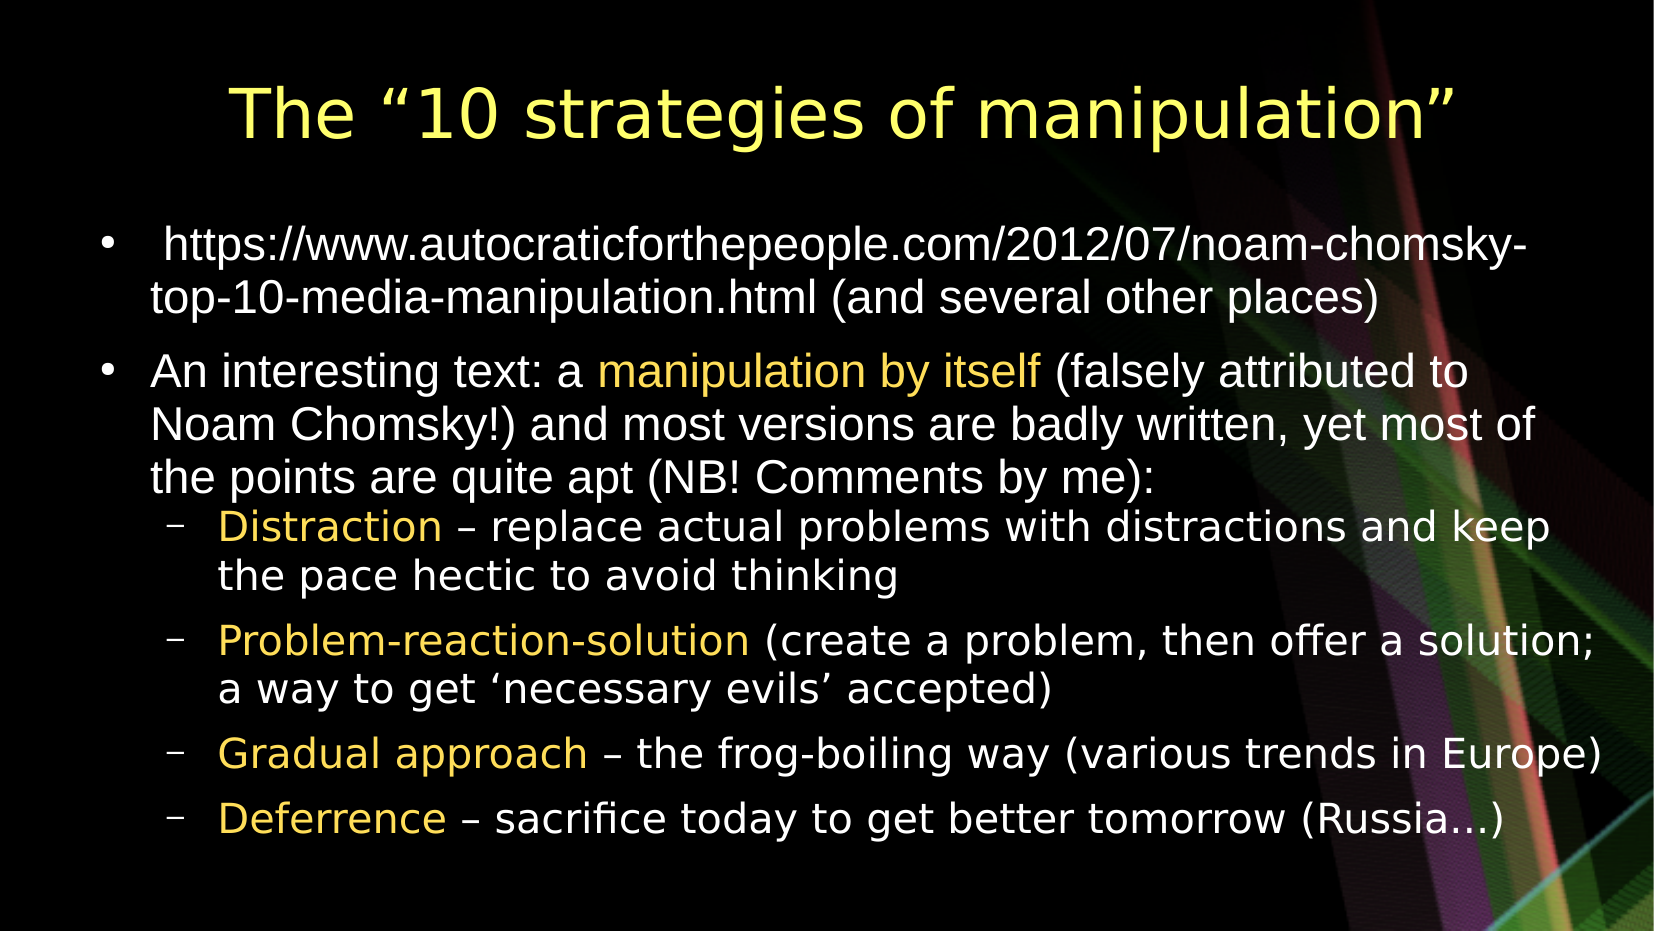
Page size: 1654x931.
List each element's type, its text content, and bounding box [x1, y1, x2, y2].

list https://www.autocraticforthepeople.com/2012/07/noam-chomsky-top-10-media-manipulation.html (and several other places) An interesting text: a manipulation by itself (falsely attributed to Noam Chomsky!) and most versions are badly written, yet most of the points are quite apt (NB! Comments by me): Distraction – replace actual problems with distractions and keep the pace hectic to avoid thinking Problem-reaction-solution (create a problem, then offer a solution; a way to get ‘necessary evils’ accepted) Gradual approach – the frog-boiling way (various trends in Europe) Deferrence – sacrifice today to get better tomorrow (Russia...) [82, 217, 1607, 898]
picture [0, 0, 1654, 931]
title The “10 strategies of manipulation” [82, 37, 1607, 193]
